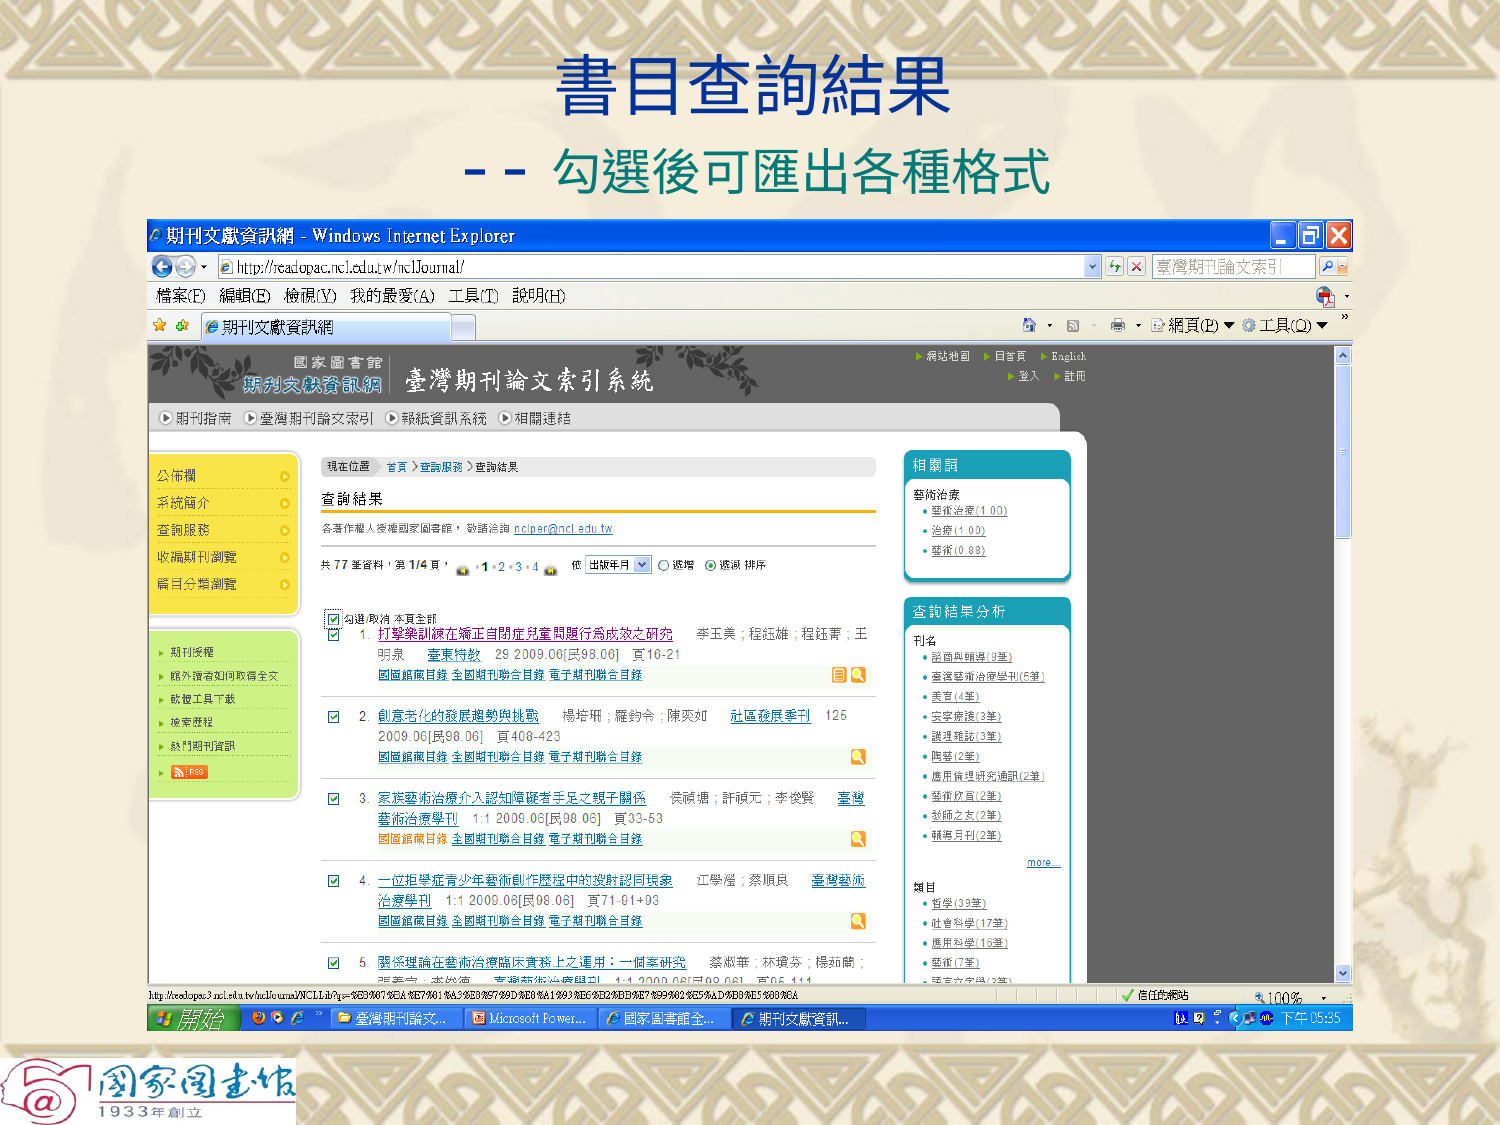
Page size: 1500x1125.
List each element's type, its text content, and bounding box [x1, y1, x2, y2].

picture [0, 0, 1500, 1125]
title 書目查詢結果 --勾選後可匯出各種格式 [53, 42, 1455, 206]
